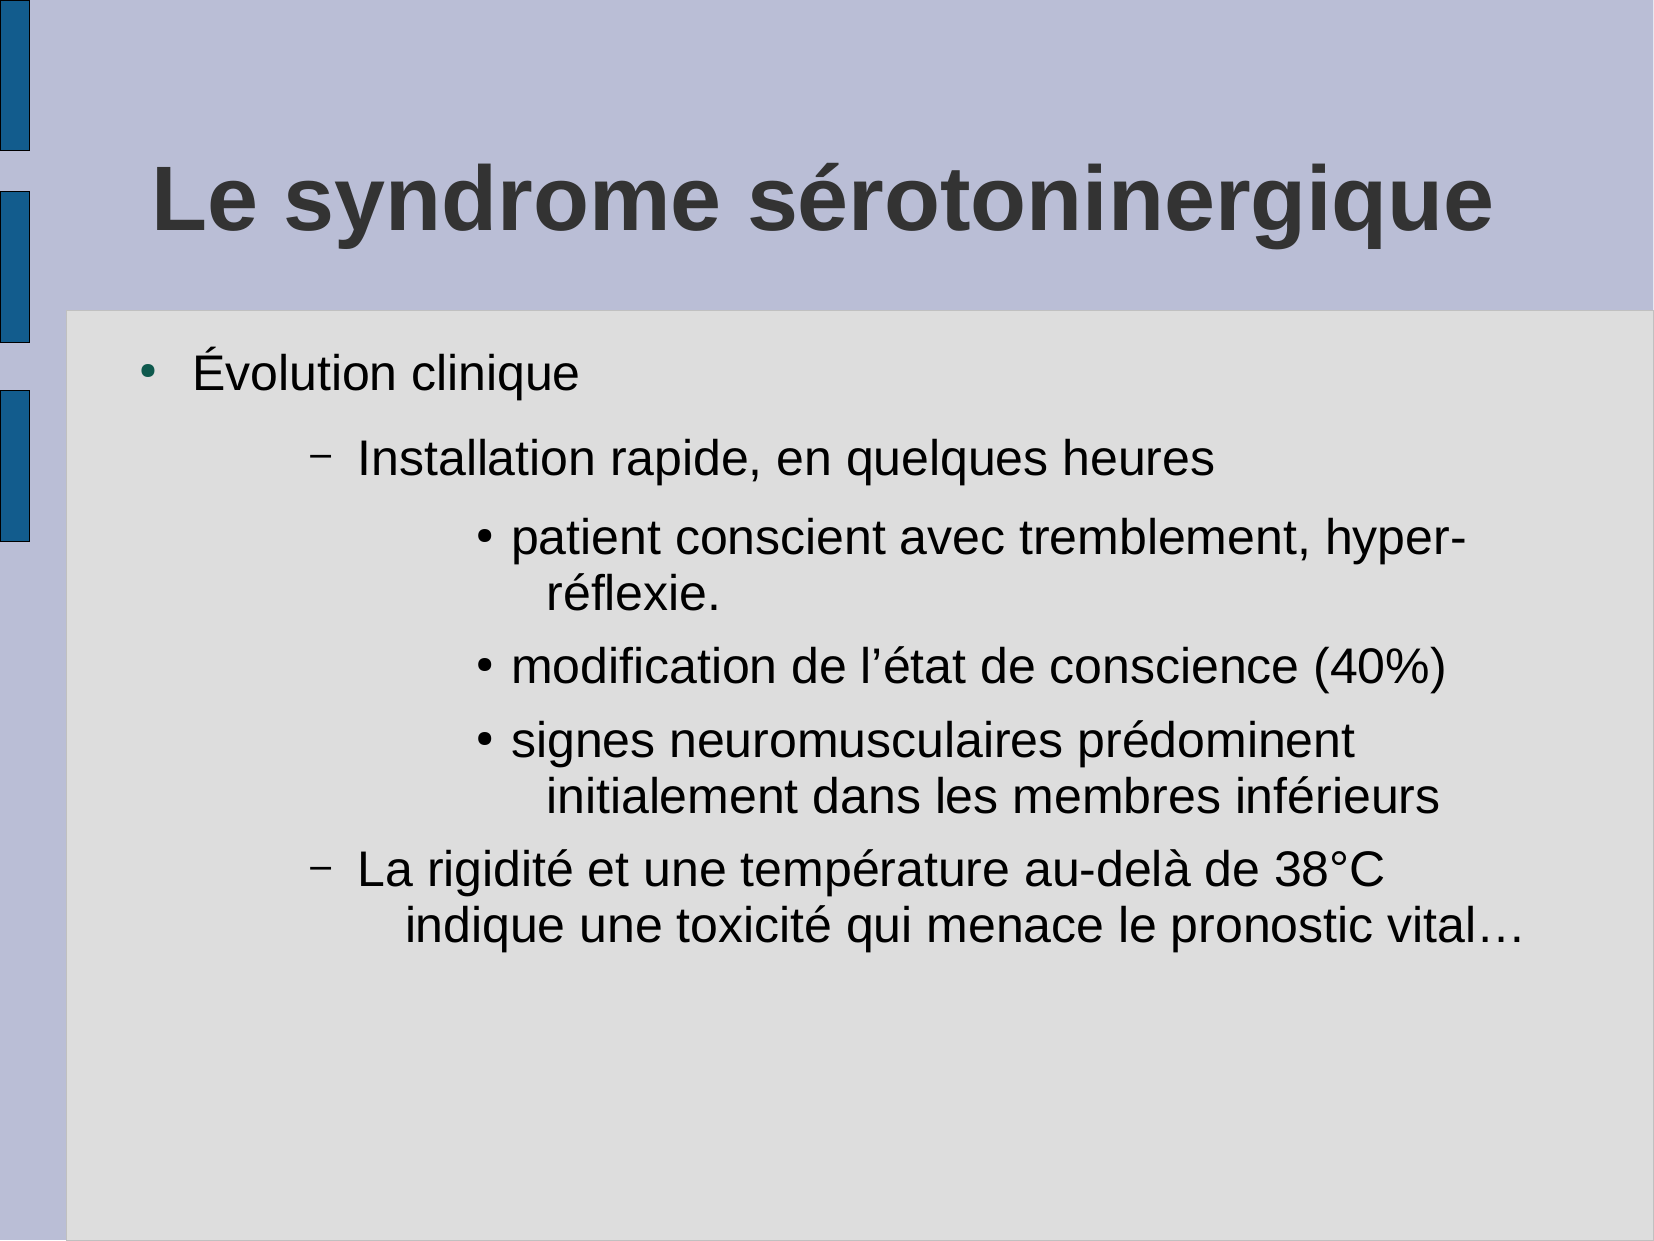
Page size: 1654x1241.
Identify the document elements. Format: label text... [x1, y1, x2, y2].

list Évolution clinique Installation rapide, en quelques heures patient conscient avec tremblement, hyper-réflexie. modification de l’état de conscience (40%) signes neuromusculaires prédominent initialement dans les membres inférieurs La rigidité et une température au-delà de 38°C indique une toxicité qui menace le pronostic vital… [121, 344, 1534, 1112]
title Le syndrome sérotoninergique [118, 102, 1531, 296]
